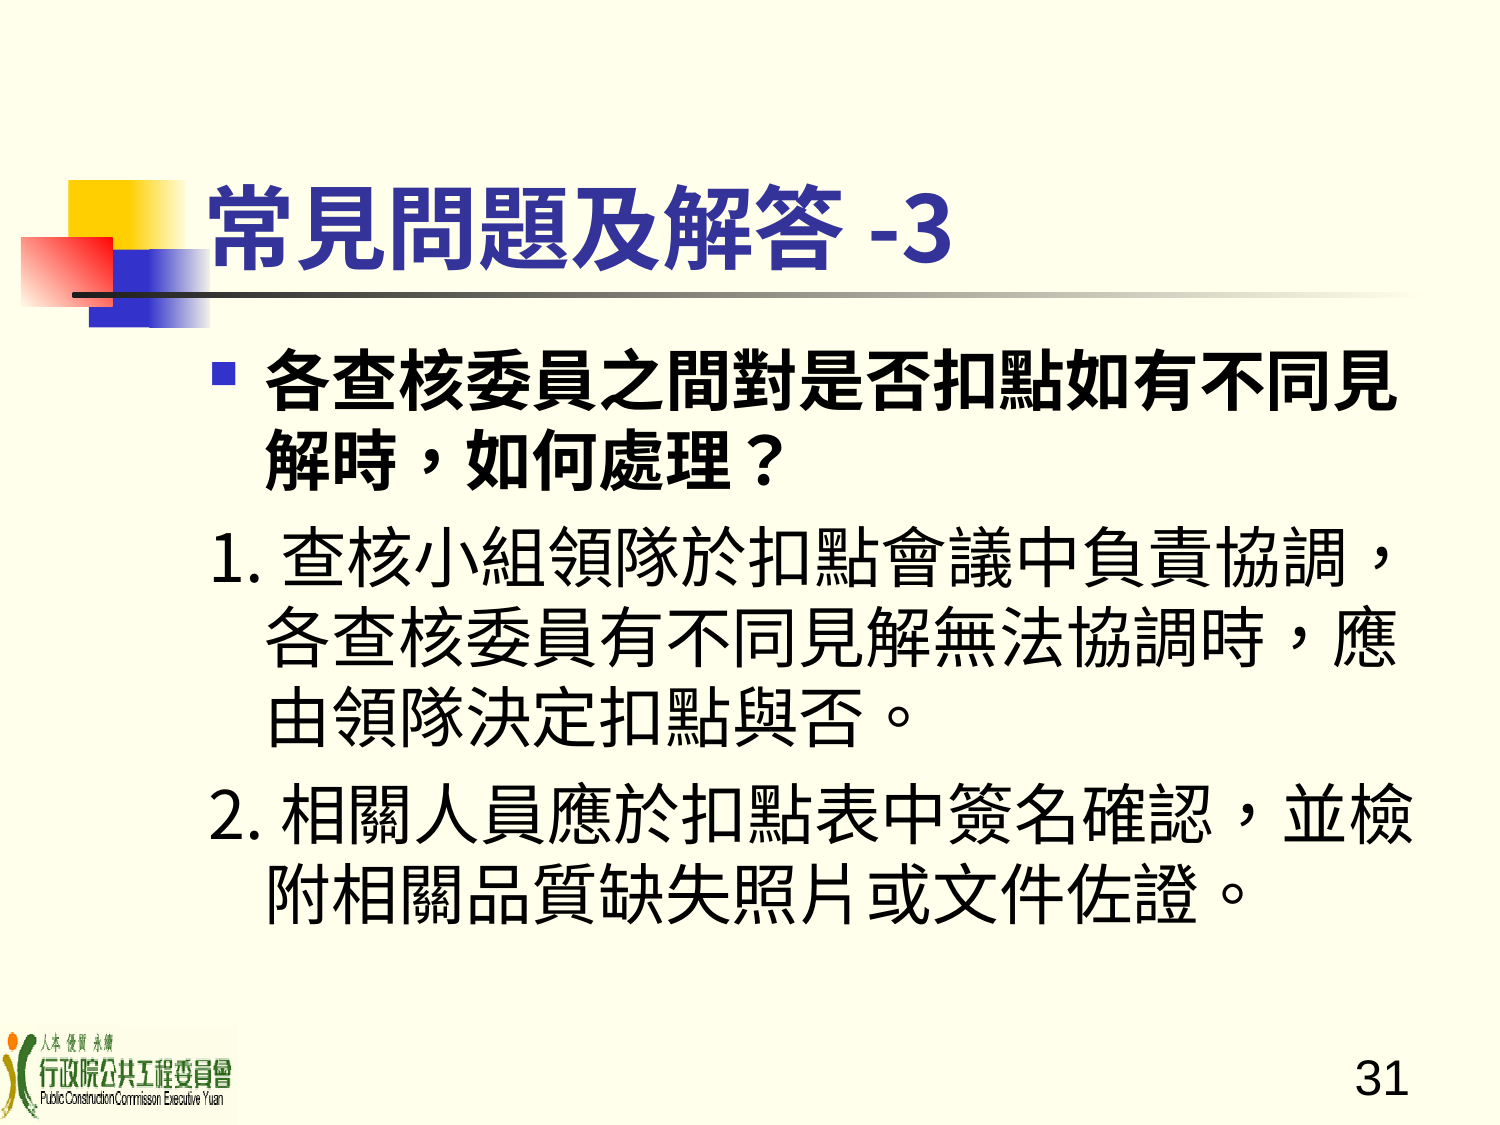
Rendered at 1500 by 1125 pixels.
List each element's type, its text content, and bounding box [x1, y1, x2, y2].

picture [0, 1024, 238, 1125]
title 常見問題及解答-3 [188, 101, 1468, 289]
list 各查核委員之間對是否扣點如有不同見解時，如何處理？ 1.查核小組領隊於扣點會議中負責協調，各查核委員有不同見解無法協調時，應由領隊決定扣點與否。 2.相關人員應於扣點表中簽名確認，並檢附相關品質缺失照片或文件佐證。 [193, 331, 1469, 1007]
